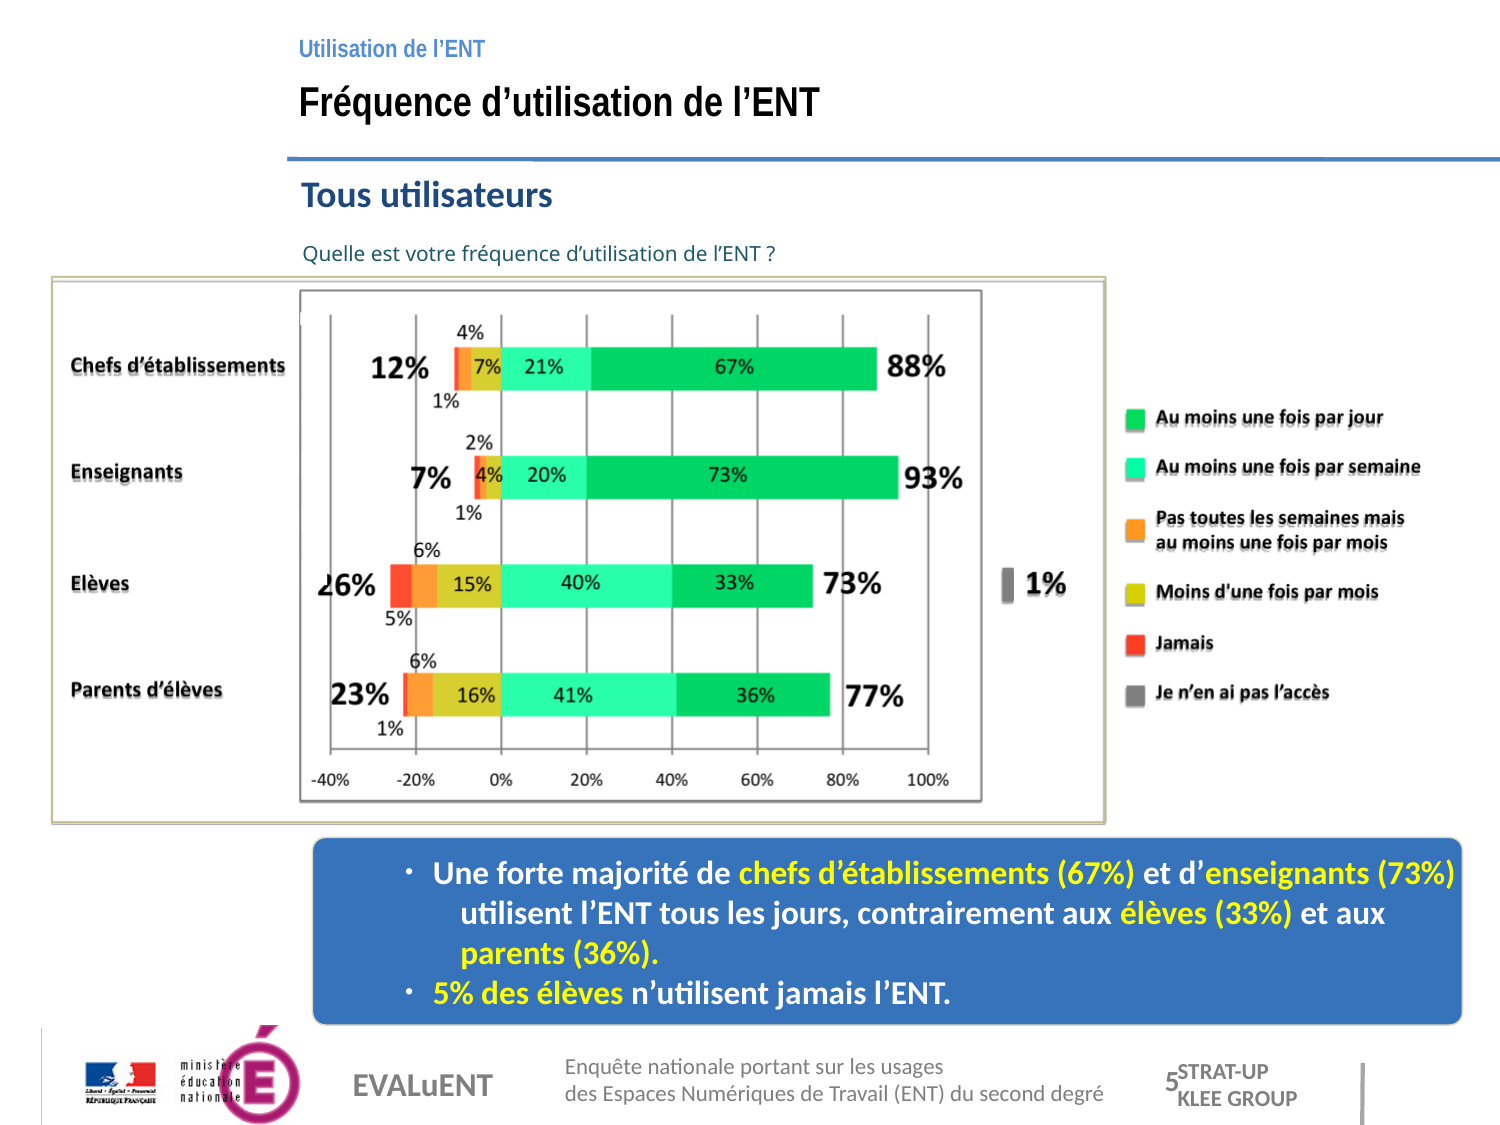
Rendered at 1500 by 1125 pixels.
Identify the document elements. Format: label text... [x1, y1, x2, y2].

text_box Une forte majorité de chefs d’établissements (67%) et d’enseignants (73%) utilisent l’ENT tous les jours, contrairement aux élèves (33%) et aux parents (36%). 5% des élèves n’utilisent jamais l’ENT. [312, 837, 1463, 1026]
text_box [1074, 1050, 1426, 1110]
text_box Utilisation de l’ENT Fréquence d’utilisation de l’ENT [284, 25, 1500, 100]
picture [50, 275, 1476, 824]
text_box Tous utilisateurs [286, 162, 572, 224]
text_box Quelle est votre fréquence d’utilisation de l’ENT ? [287, 233, 1375, 276]
